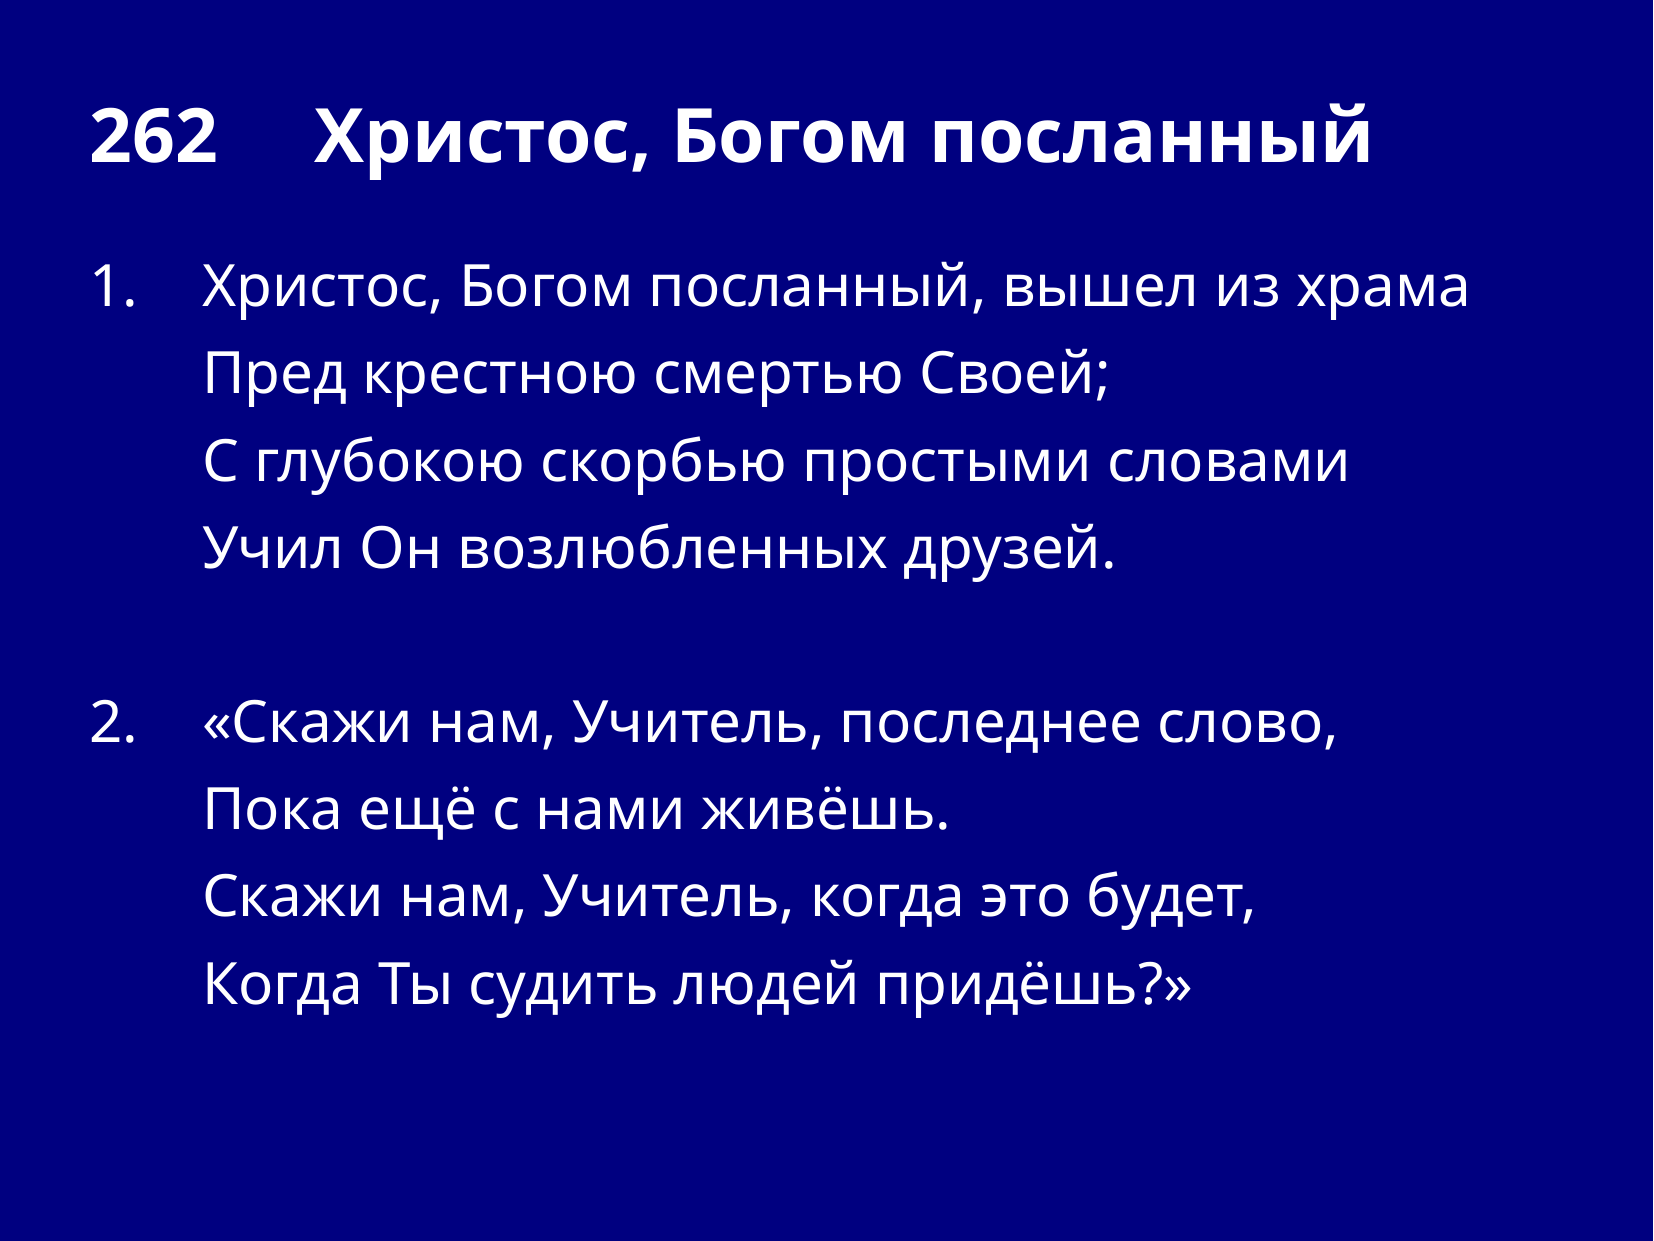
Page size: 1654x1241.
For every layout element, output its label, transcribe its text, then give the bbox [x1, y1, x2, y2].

text_box 262 Христос, Богом посланный [75, 75, 1576, 188]
text_box 1. Христос, Богом посланный, вышел из храма Пред крестною смертью Своей; С глубокою скорбью простыми словами Учил Он возлюбленных друзей. 2. «Скажи нам, Учитель, последнее слово, Пока ещё с нами живёшь. Скажи нам, Учитель, когда это будет, Когда Ты судить людей придёшь?» [75, 188, 1576, 1163]
